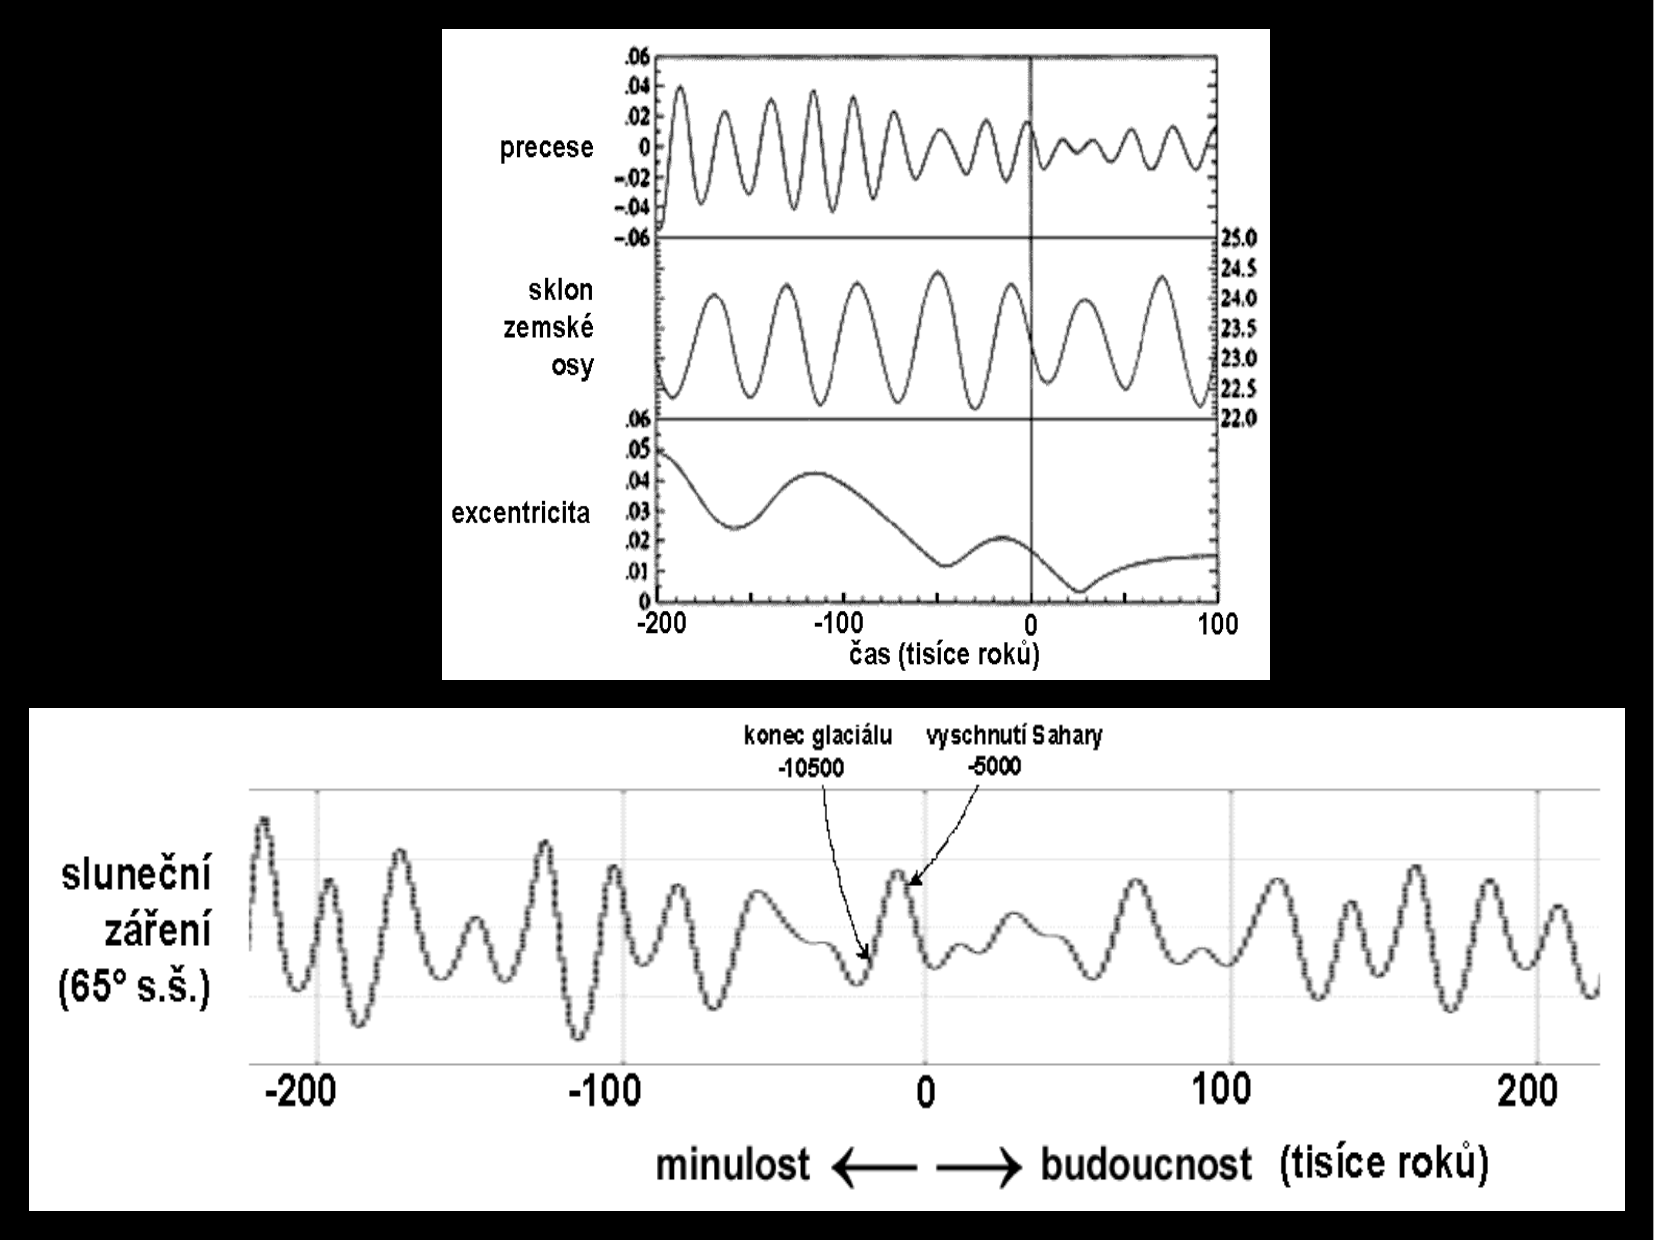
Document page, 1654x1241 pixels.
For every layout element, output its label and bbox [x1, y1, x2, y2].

picture [442, 29, 1270, 680]
picture [29, 708, 1625, 1211]
